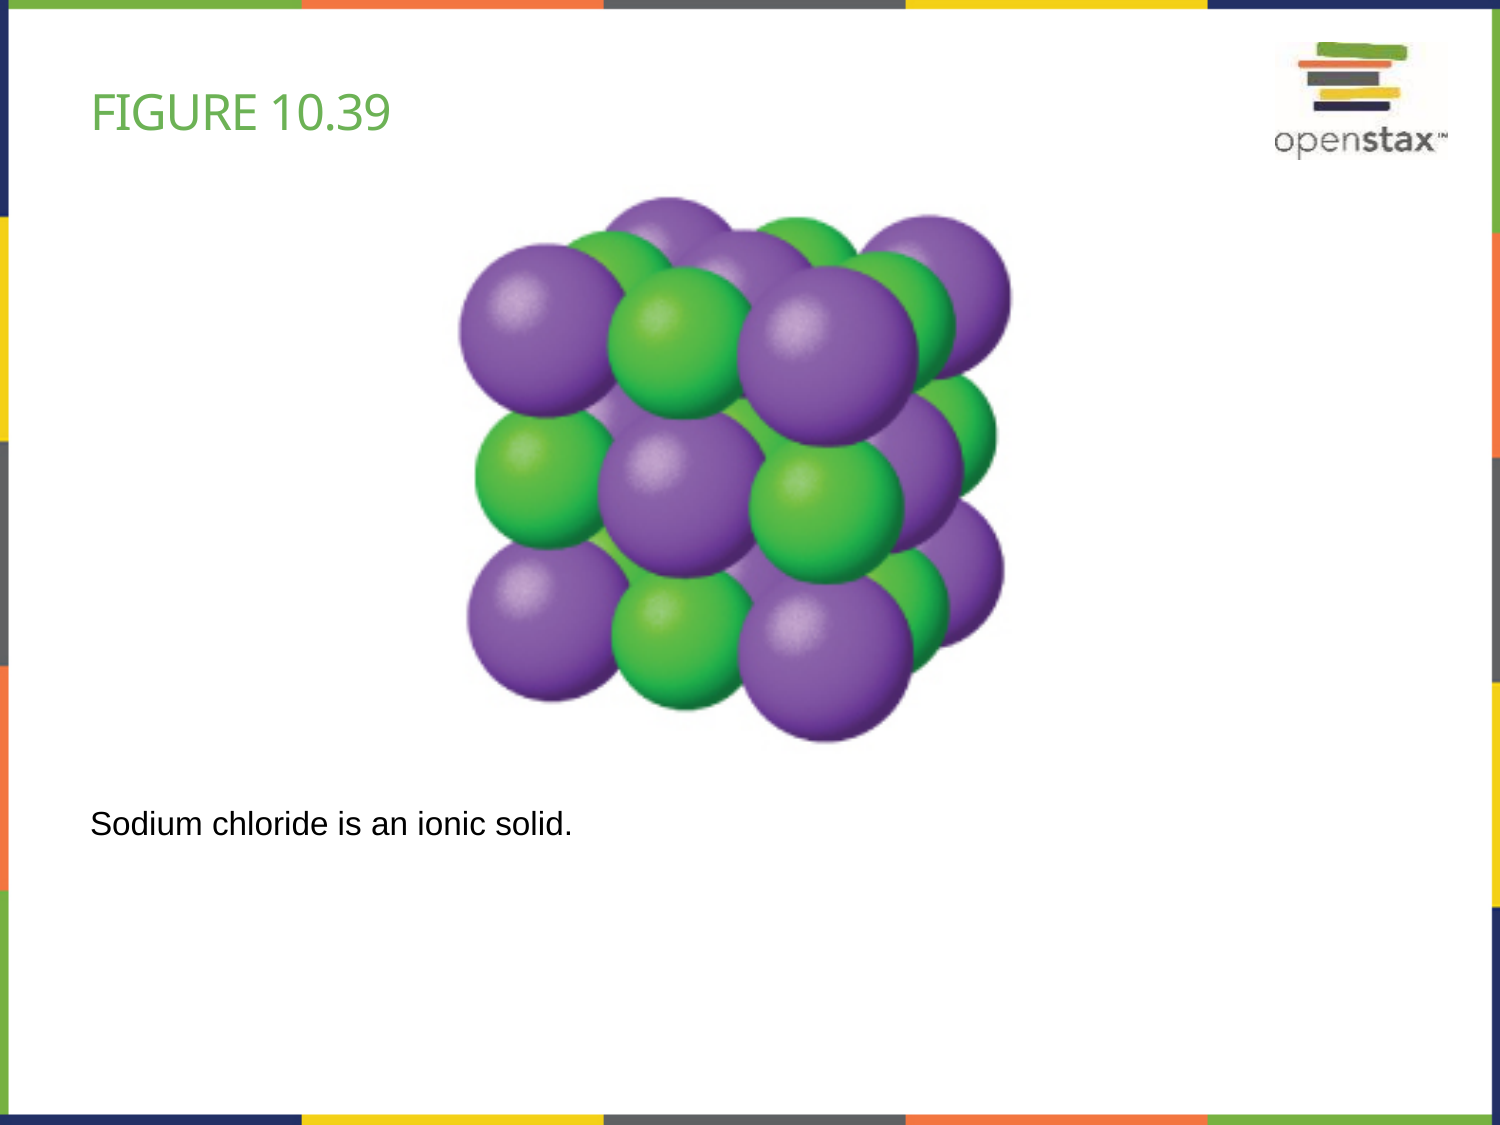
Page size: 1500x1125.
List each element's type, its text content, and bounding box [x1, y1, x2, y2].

picture [0, 0, 1500, 1125]
list Sodium chloride is an ionic solid. [75, 794, 1398, 986]
title Figure 10.39 [75, 39, 1398, 148]
